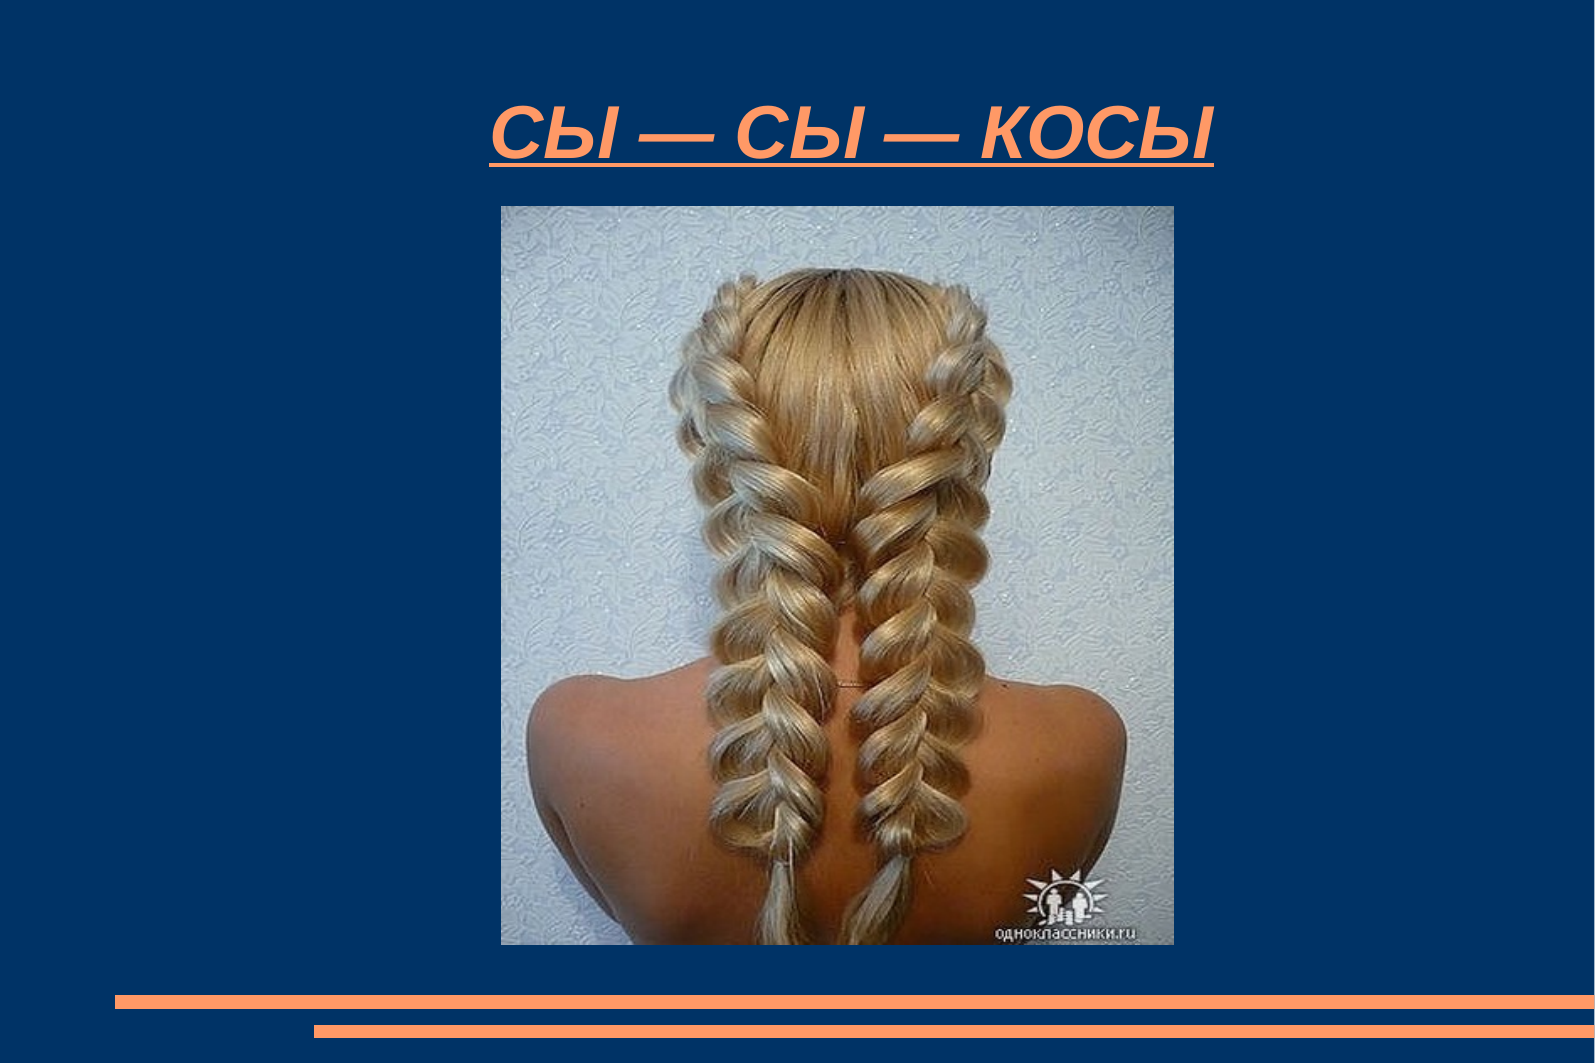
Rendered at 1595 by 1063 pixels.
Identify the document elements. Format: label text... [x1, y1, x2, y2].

title СЫ — СЫ — КОСЫ [117, 39, 1479, 218]
picture [501, 206, 1174, 945]
